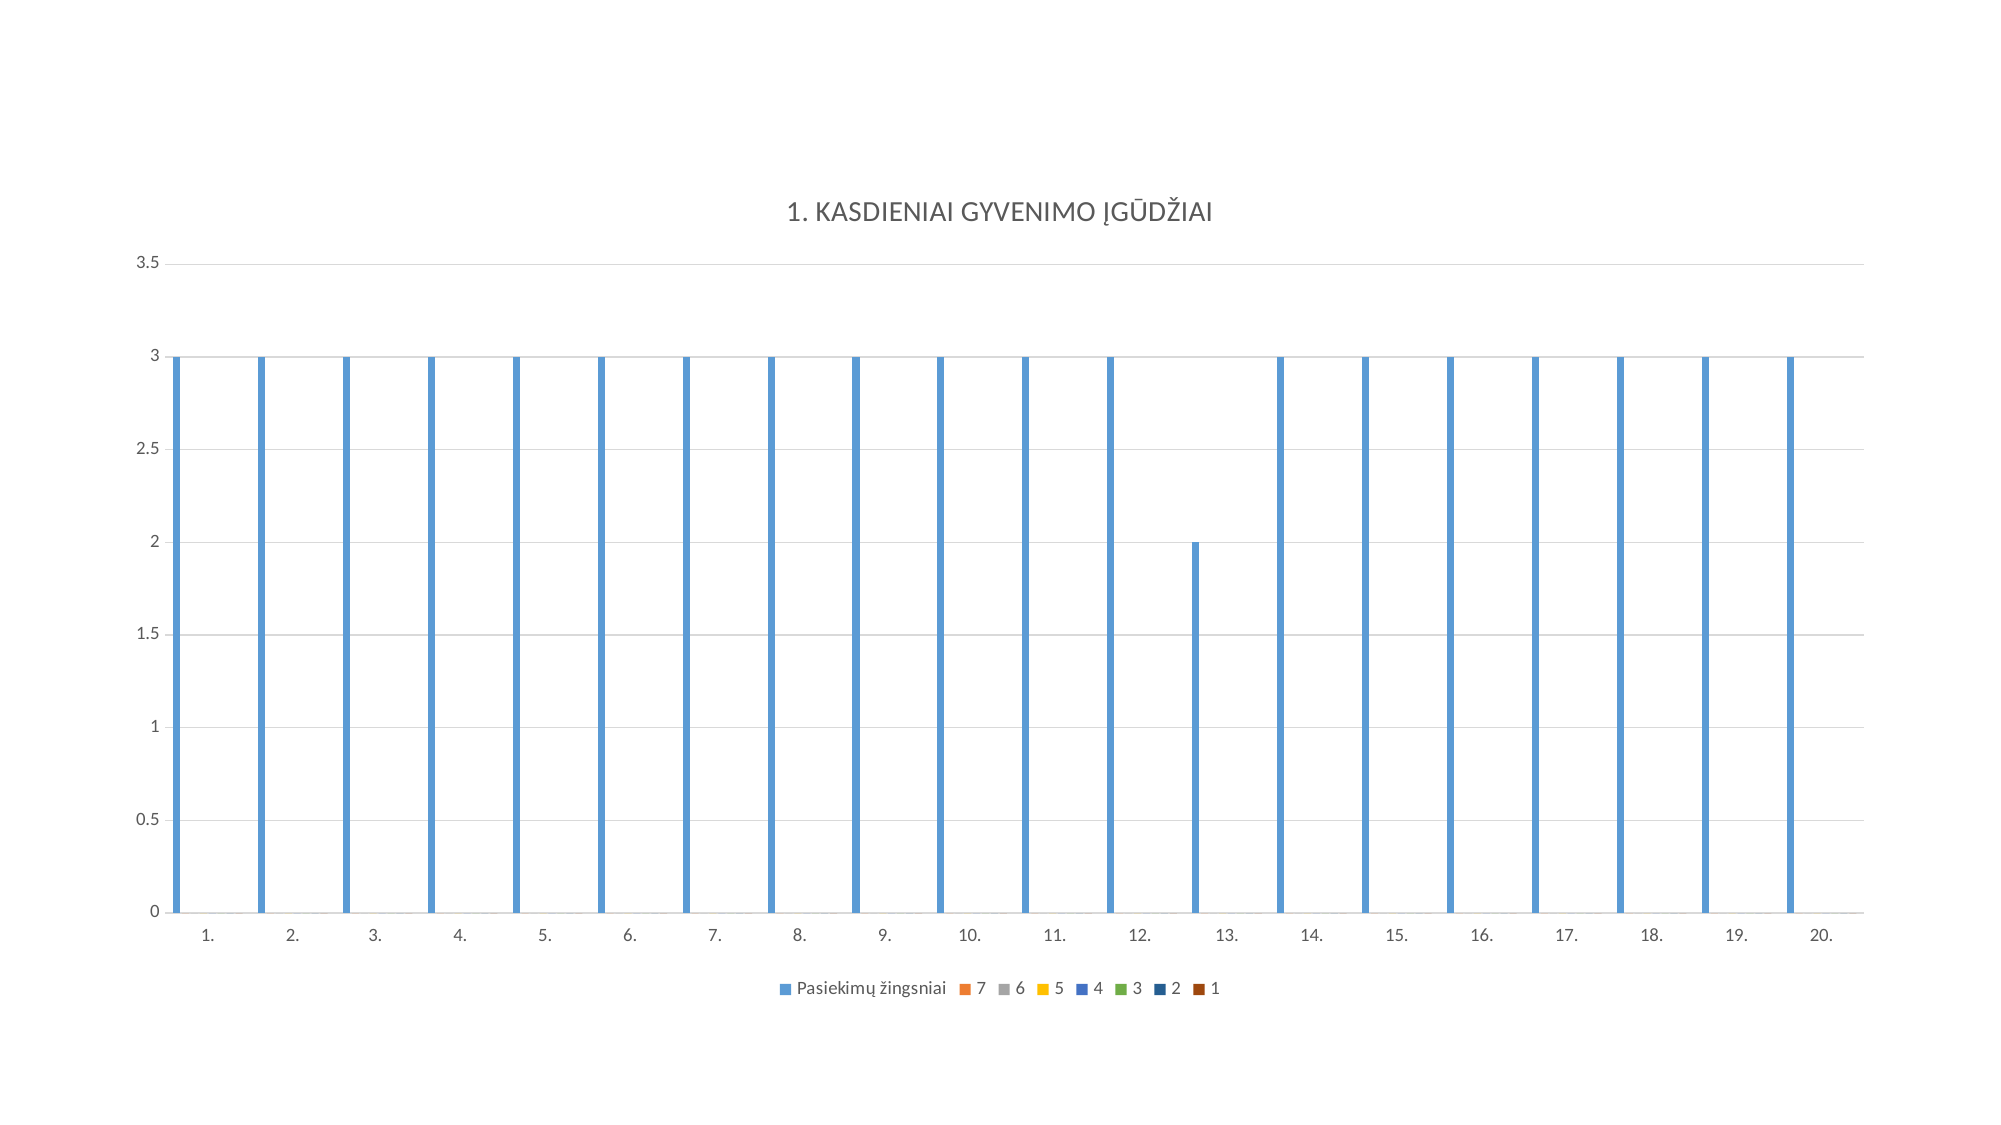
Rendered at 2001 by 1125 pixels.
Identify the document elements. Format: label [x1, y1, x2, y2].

chart [99, 166, 1900, 1006]
